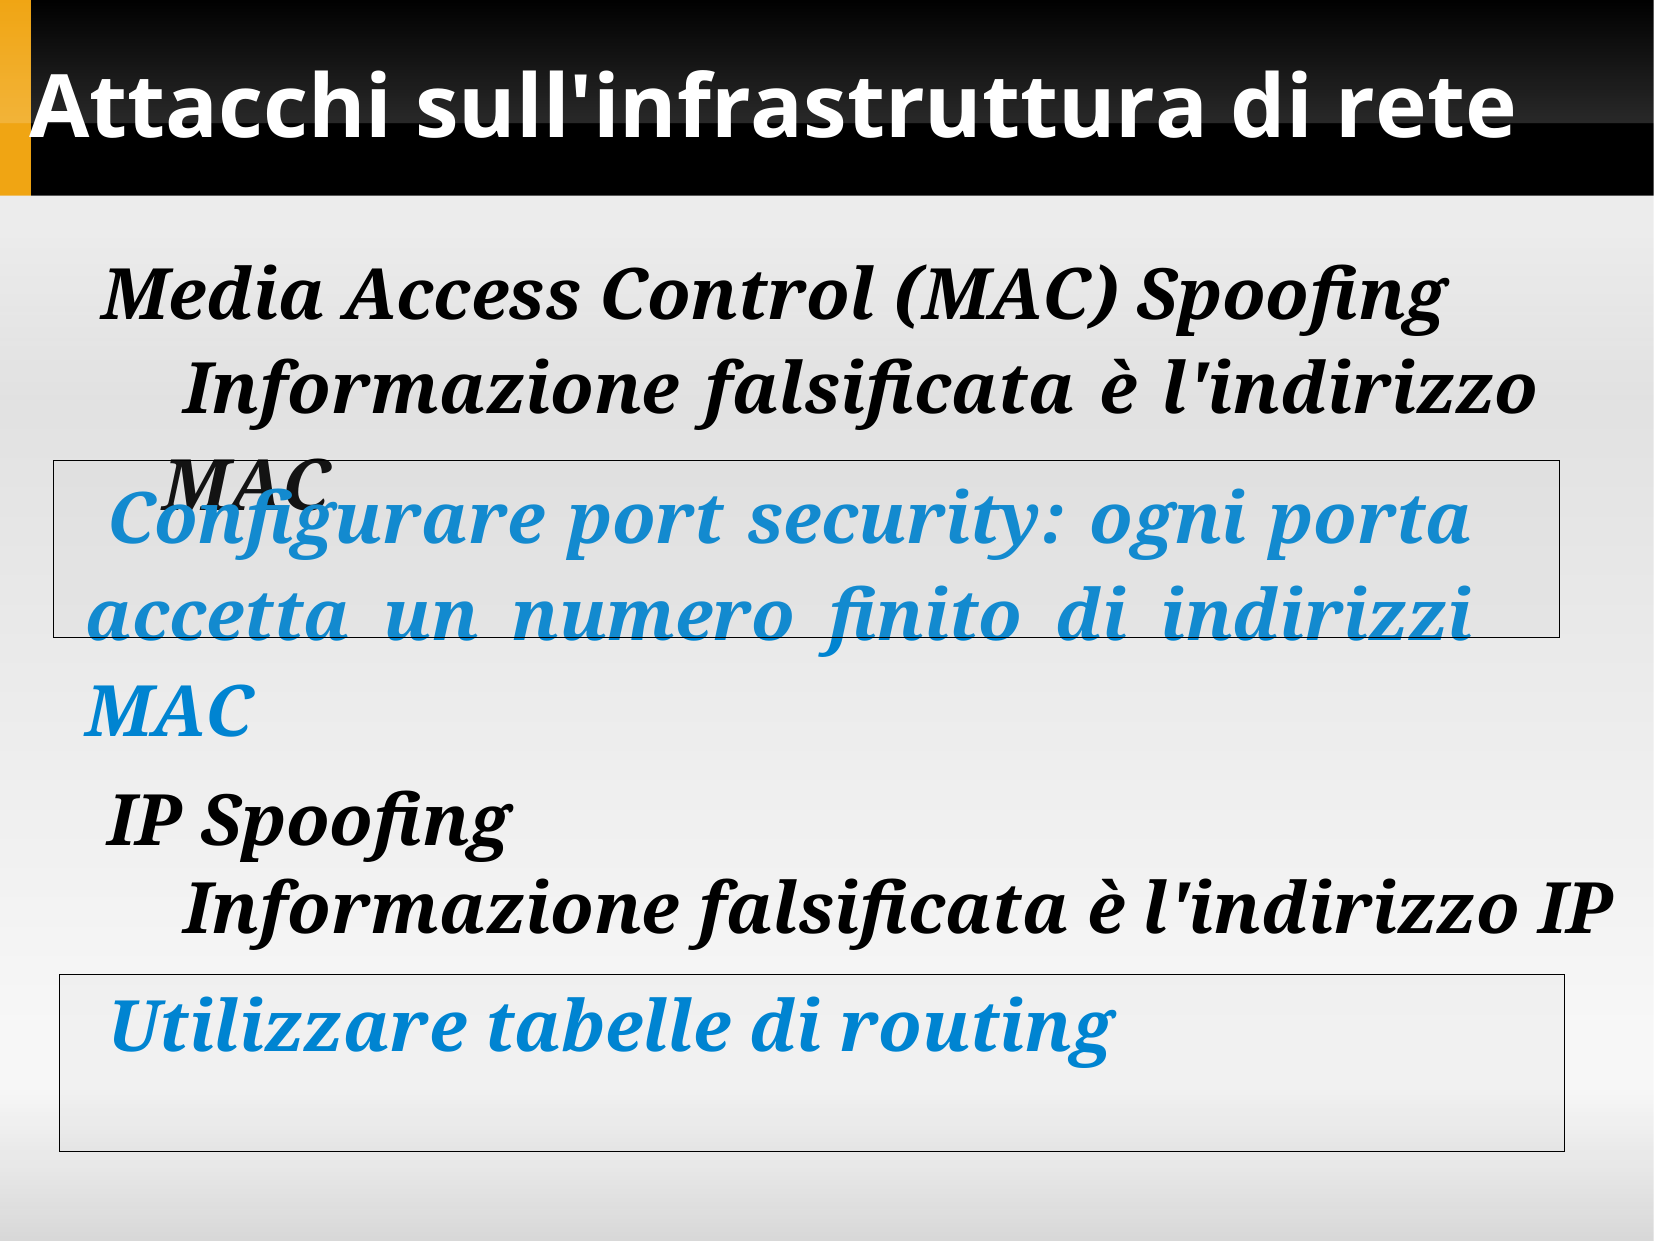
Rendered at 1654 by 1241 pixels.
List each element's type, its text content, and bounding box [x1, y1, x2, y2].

text_box Informazione falsificata è l'indirizzo MAC [147, 330, 1654, 431]
text_box Utilizzare tabelle di routing [70, 968, 1548, 1069]
text_box [59, 974, 1565, 1152]
text_box IP Spoofing [70, 761, 1548, 862]
title Attacchi sull'infrastruttura di rete [29, 0, 1625, 208]
text_box Configurare port security: ogni porta accetta un numero finito di indirizzi MAC [70, 638, 1548, 646]
text_box Informazione falsificata è l'indirizzo IP [147, 850, 1654, 951]
picture [0, 0, 1654, 1241]
text_box [53, 460, 1560, 638]
text_box Media Access Control (MAC) Spoofing [64, 236, 1542, 337]
